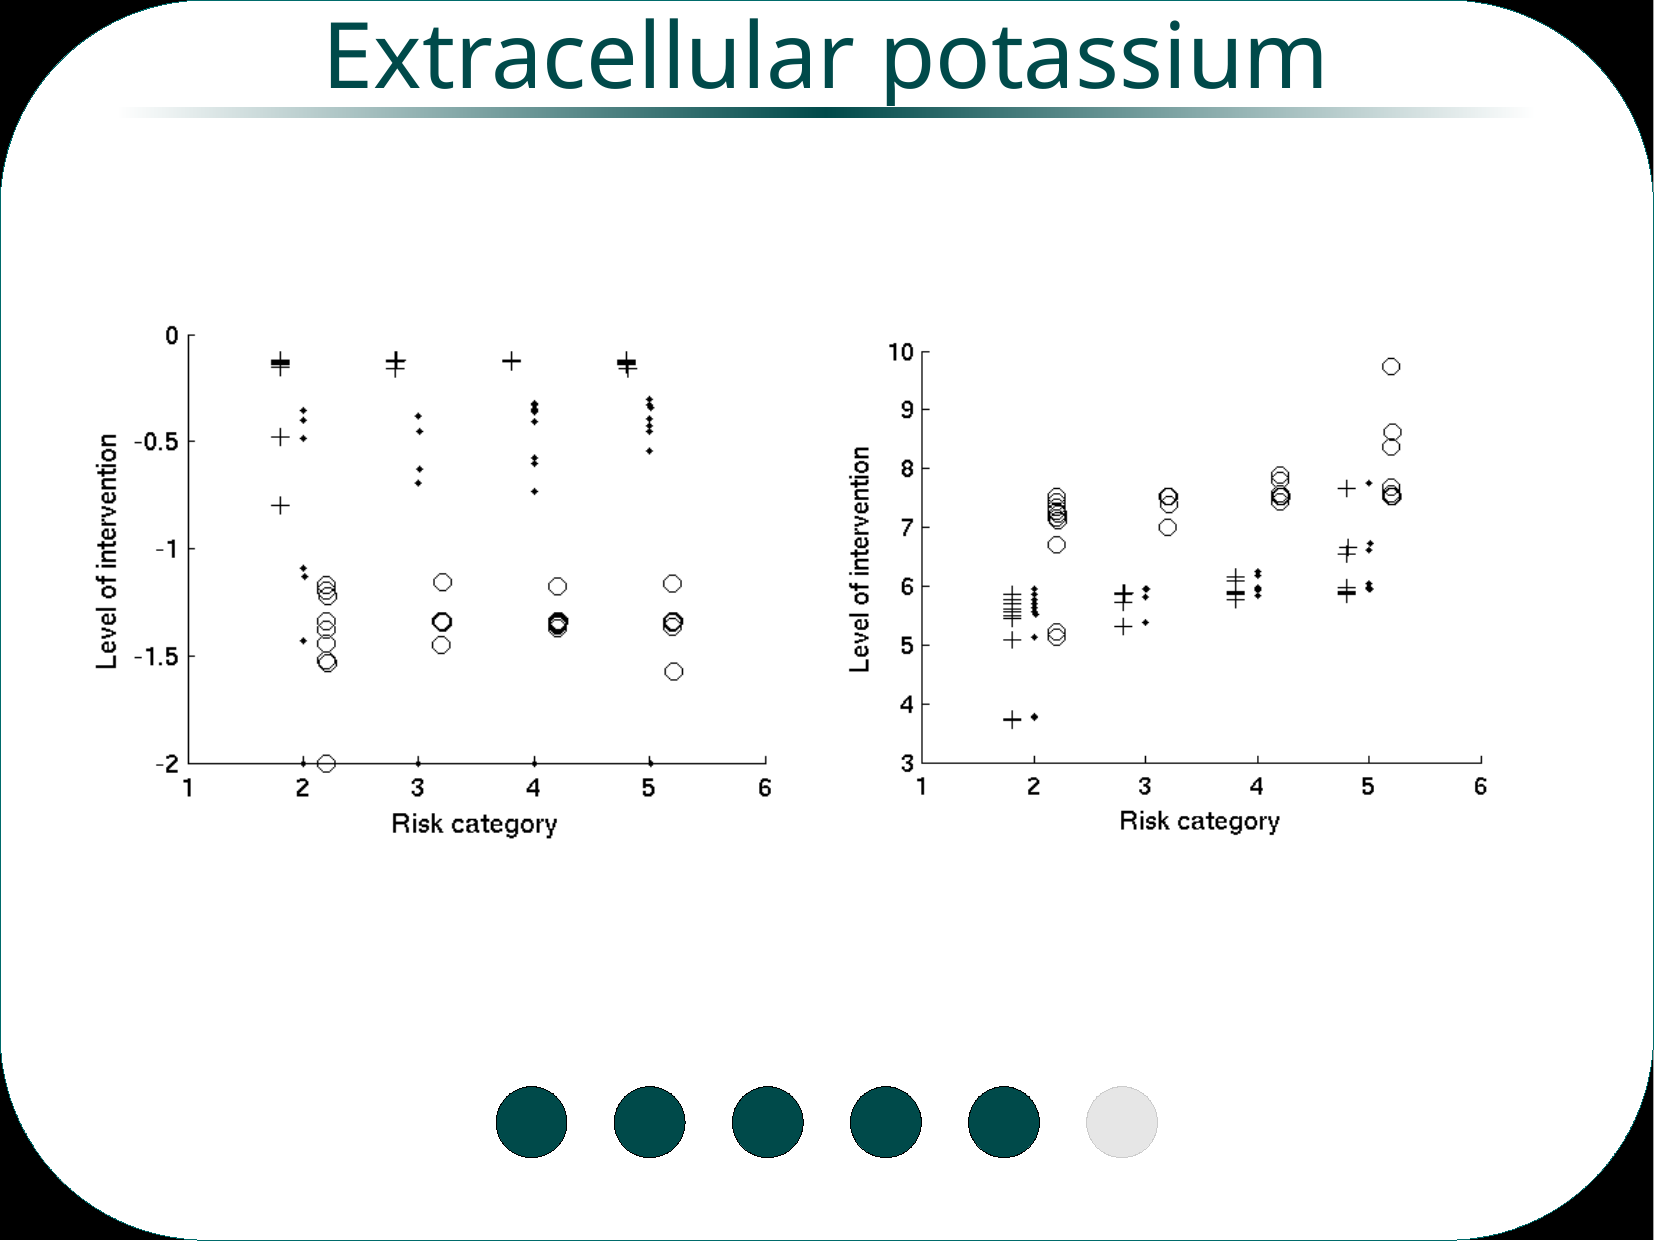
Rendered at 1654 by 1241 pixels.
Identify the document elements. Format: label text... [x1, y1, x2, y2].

text_box [0, 41, 1654, 1241]
picture [30, 283, 1560, 886]
title Extracellular potassium [82, 0, 1571, 157]
text_box [118, 106, 1536, 119]
